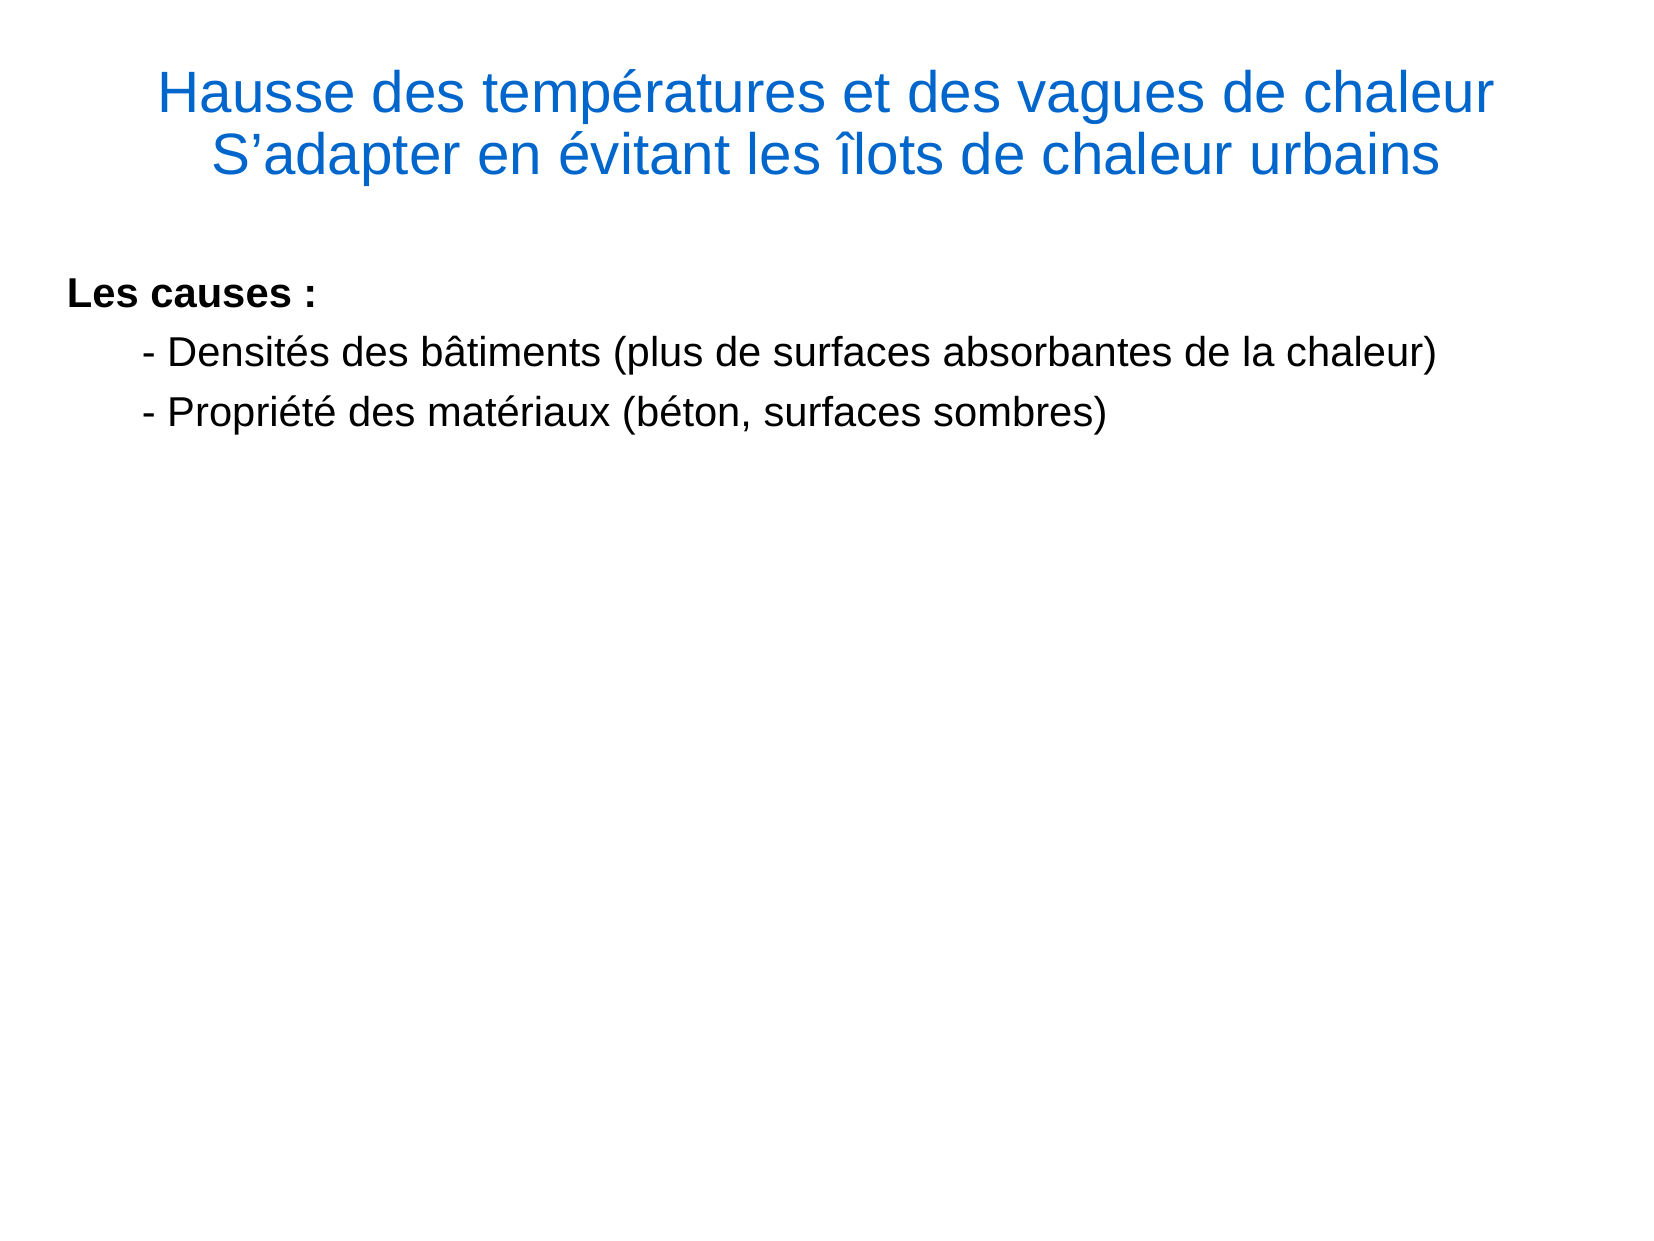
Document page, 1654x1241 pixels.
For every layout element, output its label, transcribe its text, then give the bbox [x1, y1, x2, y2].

title Hausse des températures et des vagues de chaleur S’adapter en évitant les îlots de chaleur urbains [83, 63, 1572, 200]
text_box Les causes : - Densités des bâtiments (plus de surfaces absorbantes de la chaleur) - Propriété des matériaux (béton, surfaces sombres) [52, 262, 1602, 642]
